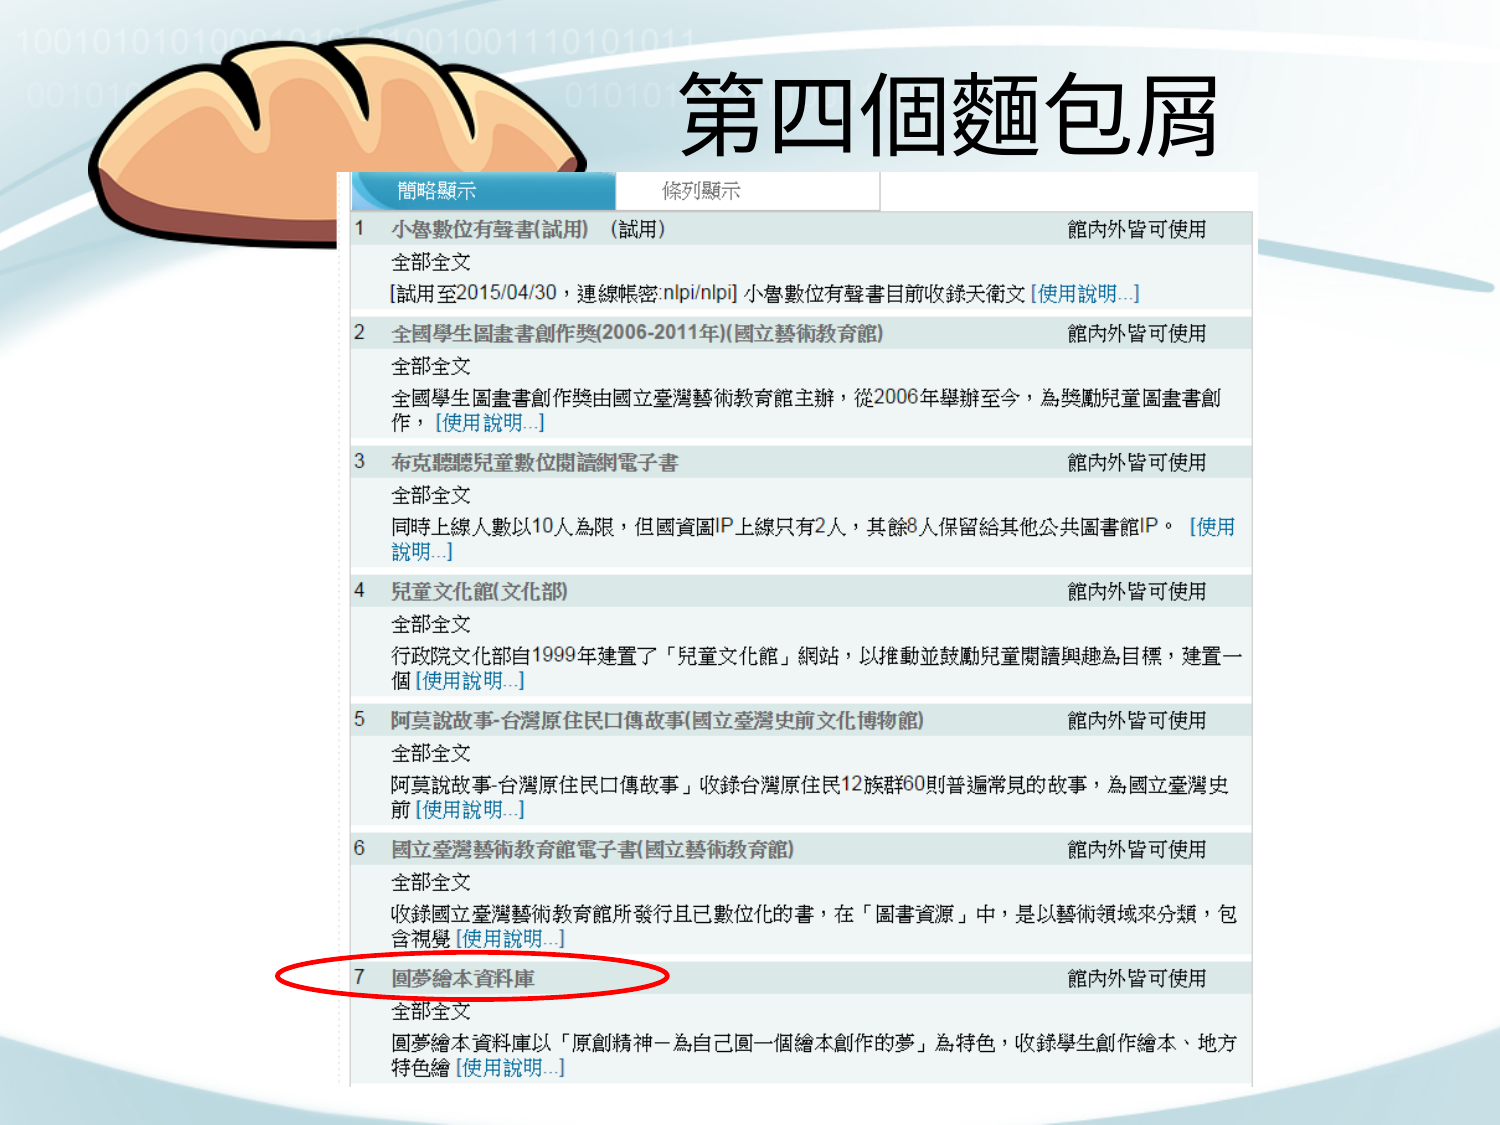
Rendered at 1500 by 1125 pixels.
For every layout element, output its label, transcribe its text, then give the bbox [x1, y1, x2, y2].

title 第四個麵包屑 [631, 19, 1270, 207]
picture [336, 955, 664, 997]
picture [88, 19, 1258, 1087]
